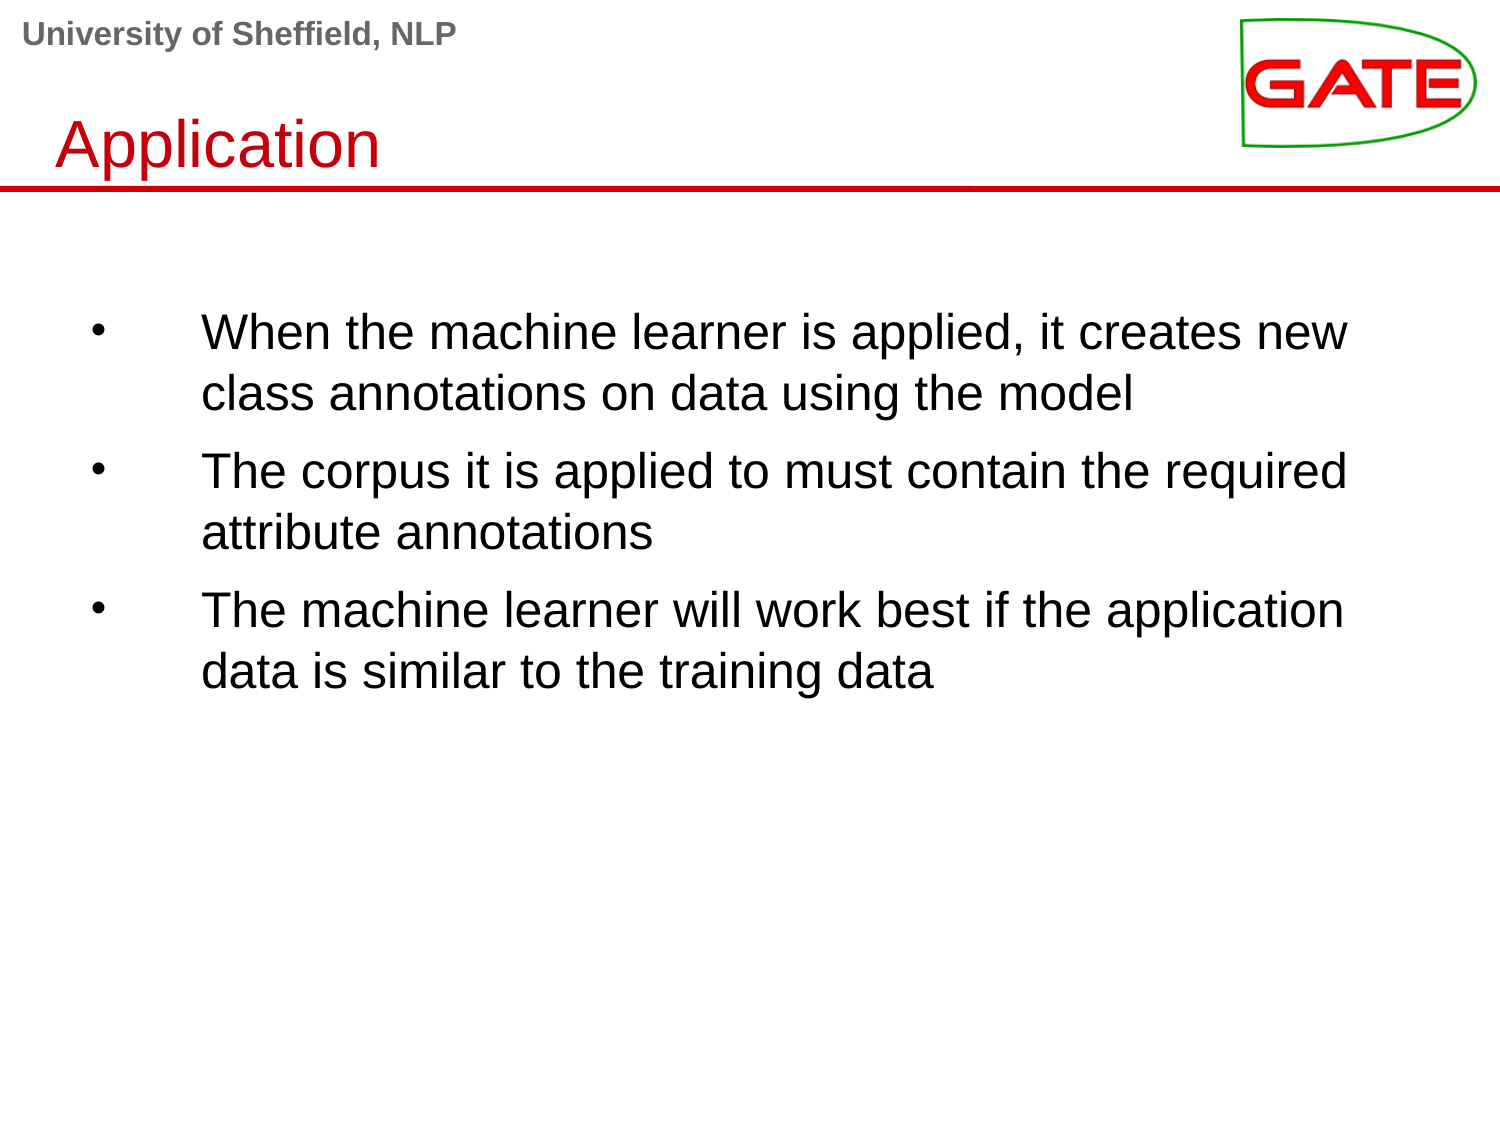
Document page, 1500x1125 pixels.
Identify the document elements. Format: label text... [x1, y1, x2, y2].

title Application [41, 37, 1390, 253]
picture [1240, 18, 1477, 148]
list When the machine learner is applied, it creates new class annotations on data using the model The corpus it is applied to must contain the required attribute annotations The machine learner will work best if the application data is similar to the training data [74, 290, 1424, 1032]
